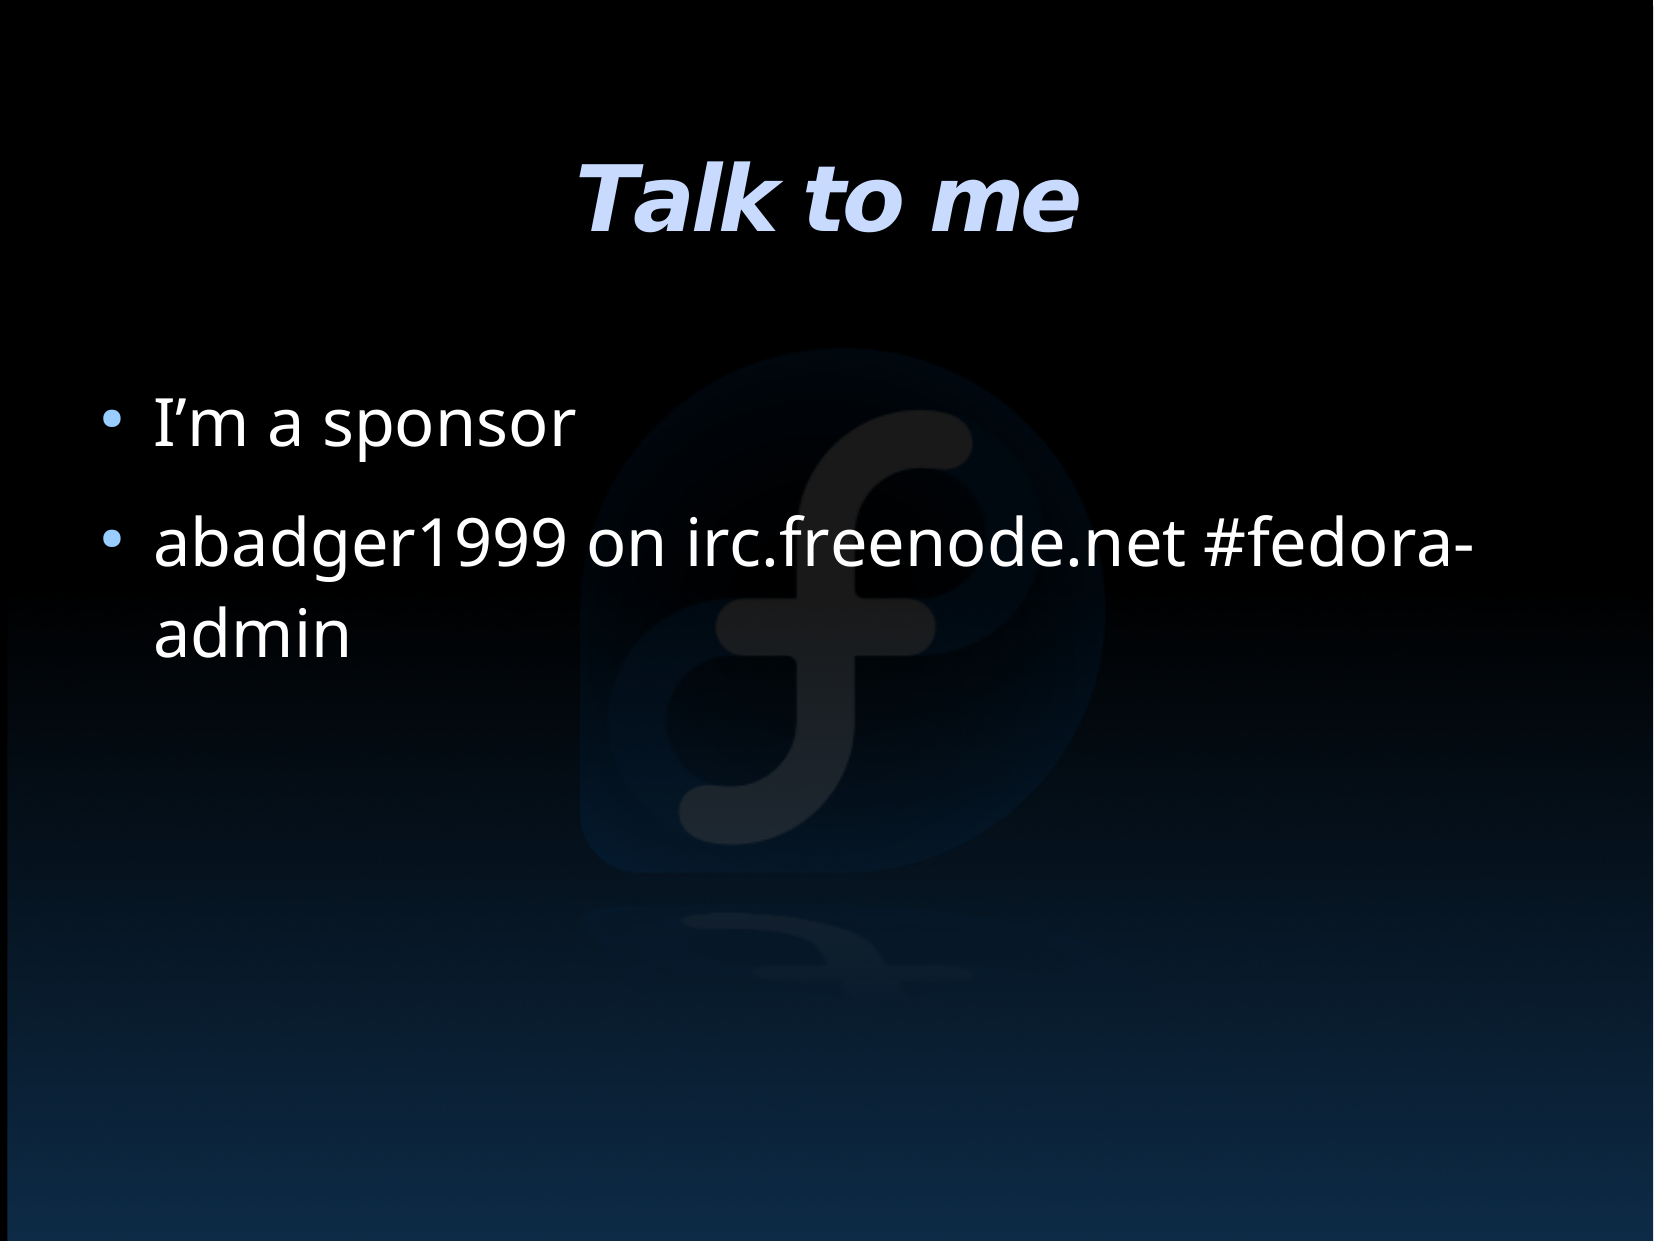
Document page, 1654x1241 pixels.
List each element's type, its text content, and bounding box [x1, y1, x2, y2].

list I’m a sponsor abadger1999 on irc.freenode.net #fedora-admin [82, 375, 1571, 1054]
title Talk to me [82, 96, 1576, 304]
picture [7, 6, 1654, 1241]
